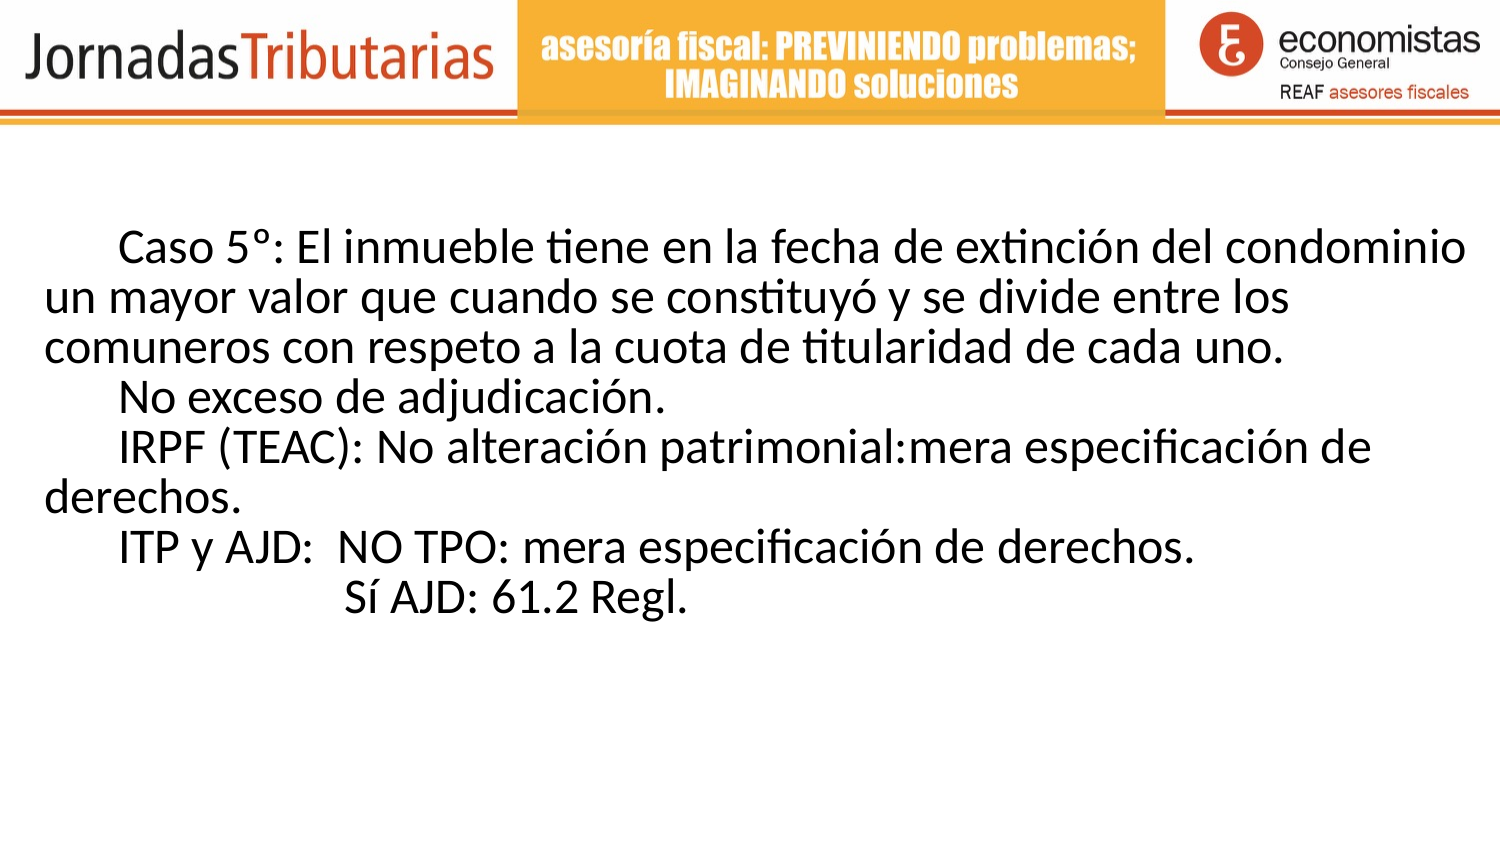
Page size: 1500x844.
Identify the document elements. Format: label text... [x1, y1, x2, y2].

text_box Caso 5º: El inmueble tiene en la fecha de extinción del condominio un mayor valor que cuando se constituyó y se divide entre los comuneros con respeto a la cuota de titularidad de cada uno. No exceso de adjudicación. IRPF (TEAC): No alteración patrimonial:mera especificación de derechos. ITP y AJD: NO TPO: mera especificación de derechos. Sí AJD: 61.2 Regl. [29, 218, 1489, 722]
picture [0, 0, 1500, 129]
